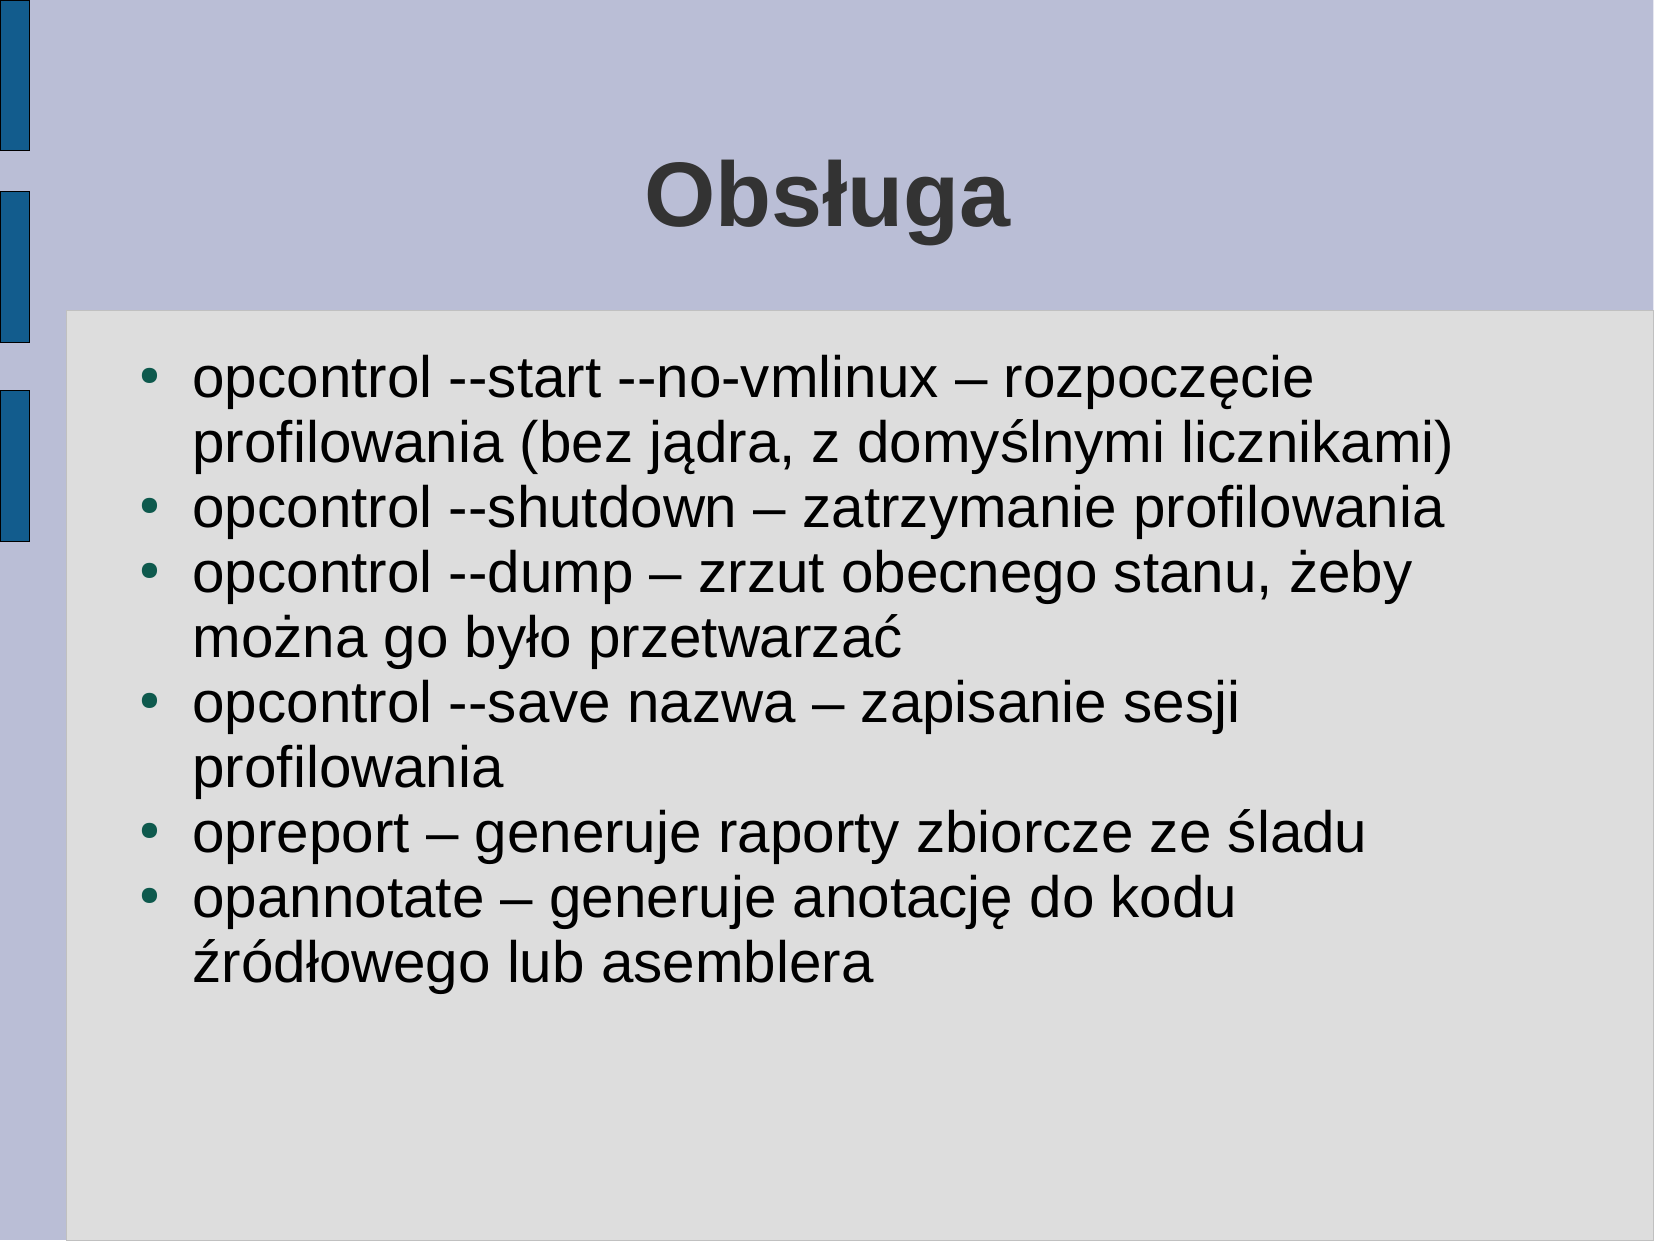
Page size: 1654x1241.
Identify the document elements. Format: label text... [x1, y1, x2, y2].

title Obsługa [121, 91, 1534, 299]
list opcontrol --start --no-vmlinux – rozpoczęcie profilowania (bez jądra, z domyślnymi licznikami) opcontrol --shutdown – zatrzymanie profilowania opcontrol --dump – zrzut obecnego stanu, żeby można go było przetwarzać opcontrol --save nazwa – zapisanie sesji profilowania opreport – generuje raporty zbiorcze ze śladu opannotate – generuje anotację do kodu źródłowego lub asemblera [121, 344, 1534, 1127]
